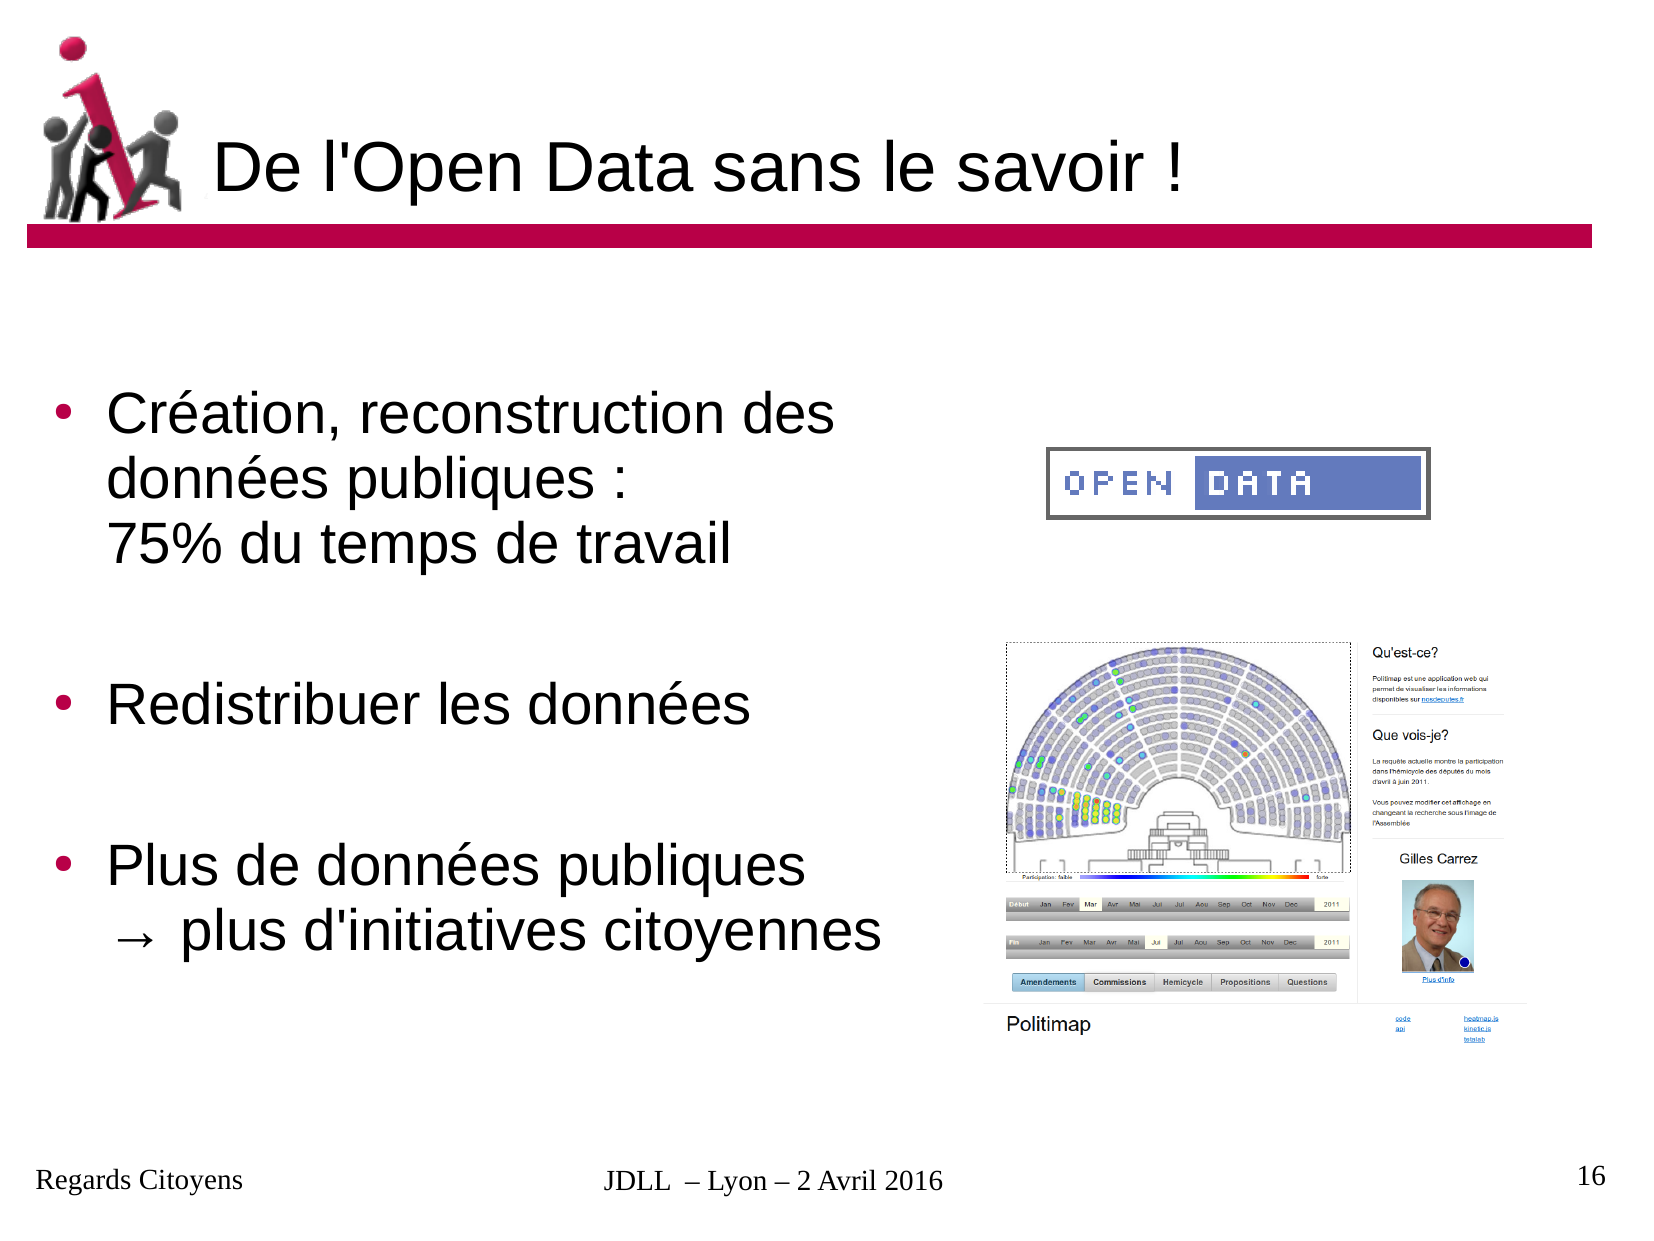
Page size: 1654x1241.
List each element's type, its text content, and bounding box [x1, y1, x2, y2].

picture [1046, 447, 1431, 520]
picture [967, 637, 1537, 1052]
title De l'Open Data sans le savoir ! [212, 70, 1647, 264]
list Création, reconstruction des données publiques : 75% du temps de travail Redistribuer les données Plus de données publiques → plus d'initiatives citoyennes [35, 380, 892, 1199]
picture [27, 31, 208, 224]
